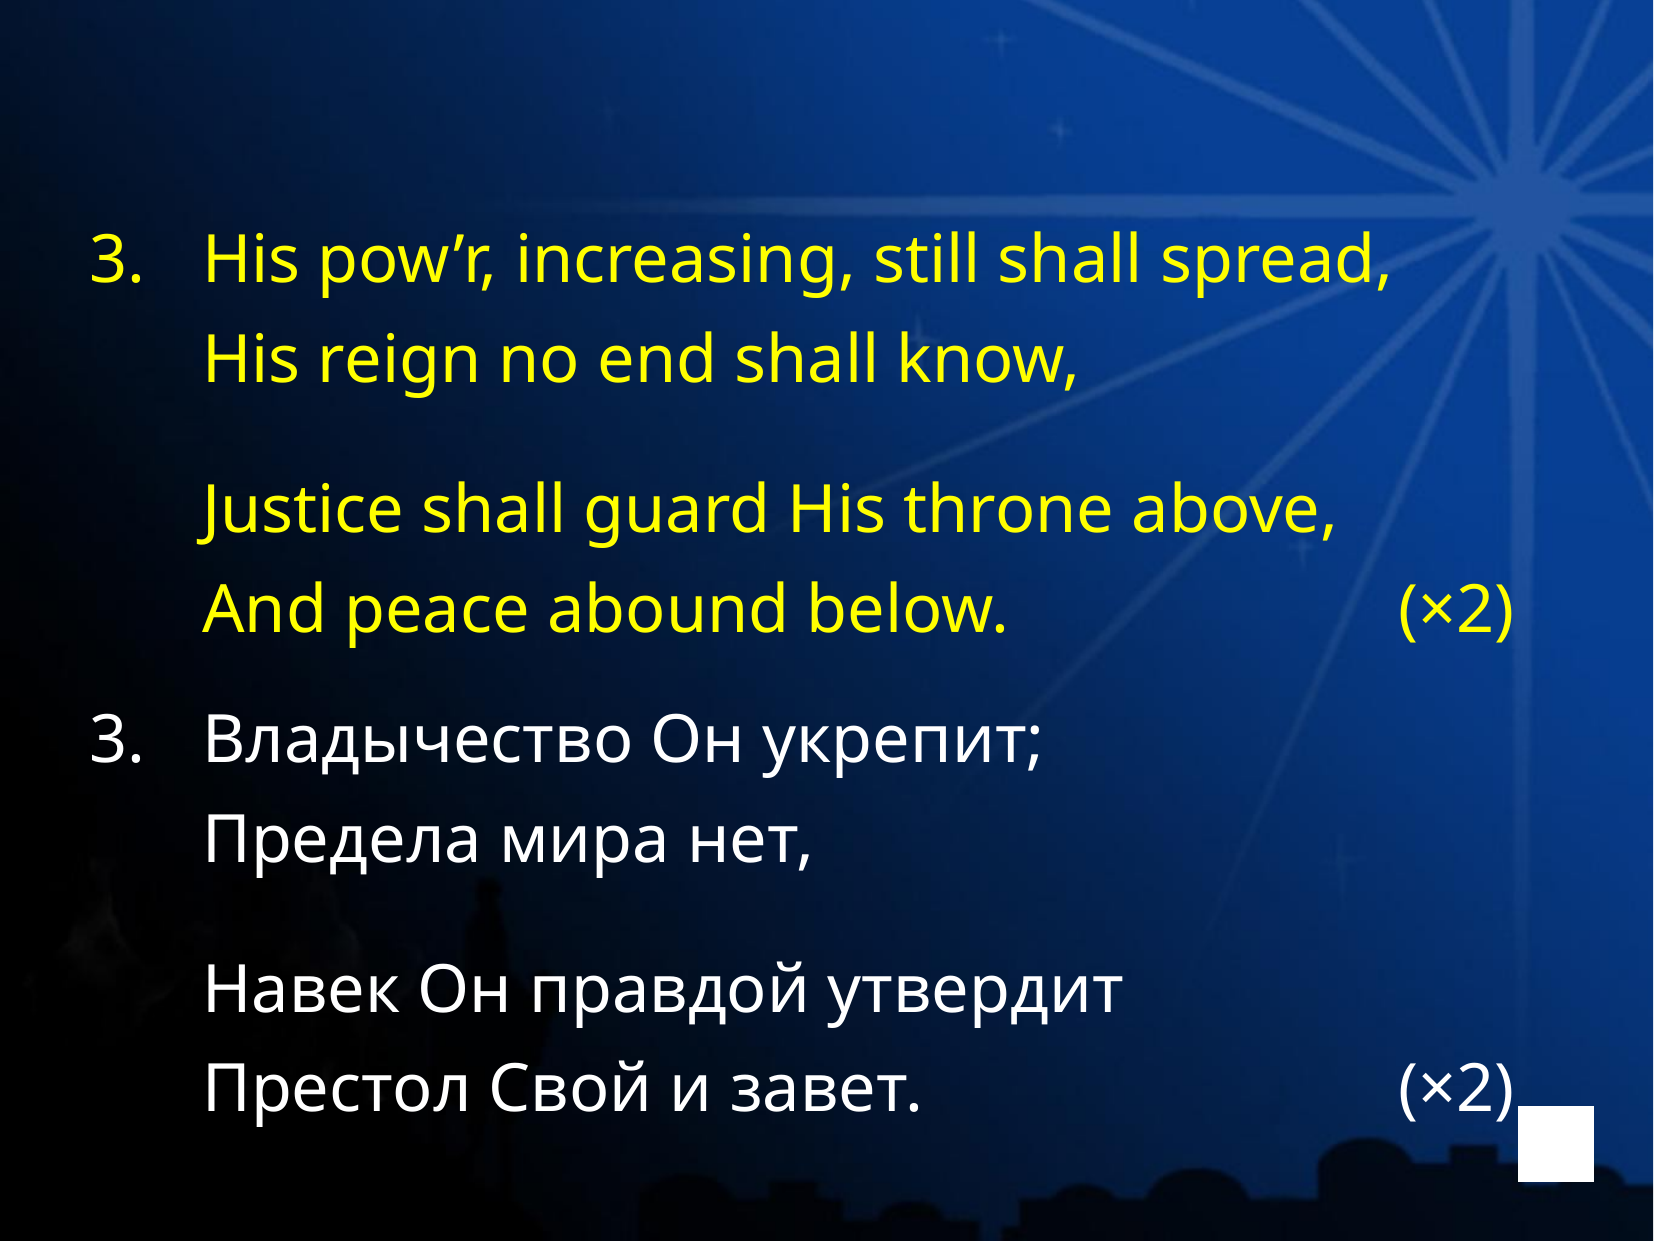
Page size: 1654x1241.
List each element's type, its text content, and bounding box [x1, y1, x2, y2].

picture [0, 0, 1654, 1241]
text_box [1518, 1106, 1594, 1182]
text_box 3. His pow’r, increasing, still shall spread, His reign no end shall know, Justice shall guard His throne above, And peace abound below. (×2) [75, 150, 1576, 638]
text_box 3. Владычество Он укрепит; Предела мира нет, Навек Он правдой утвердит Престол Свой и завет. (×2) [75, 675, 1576, 1163]
